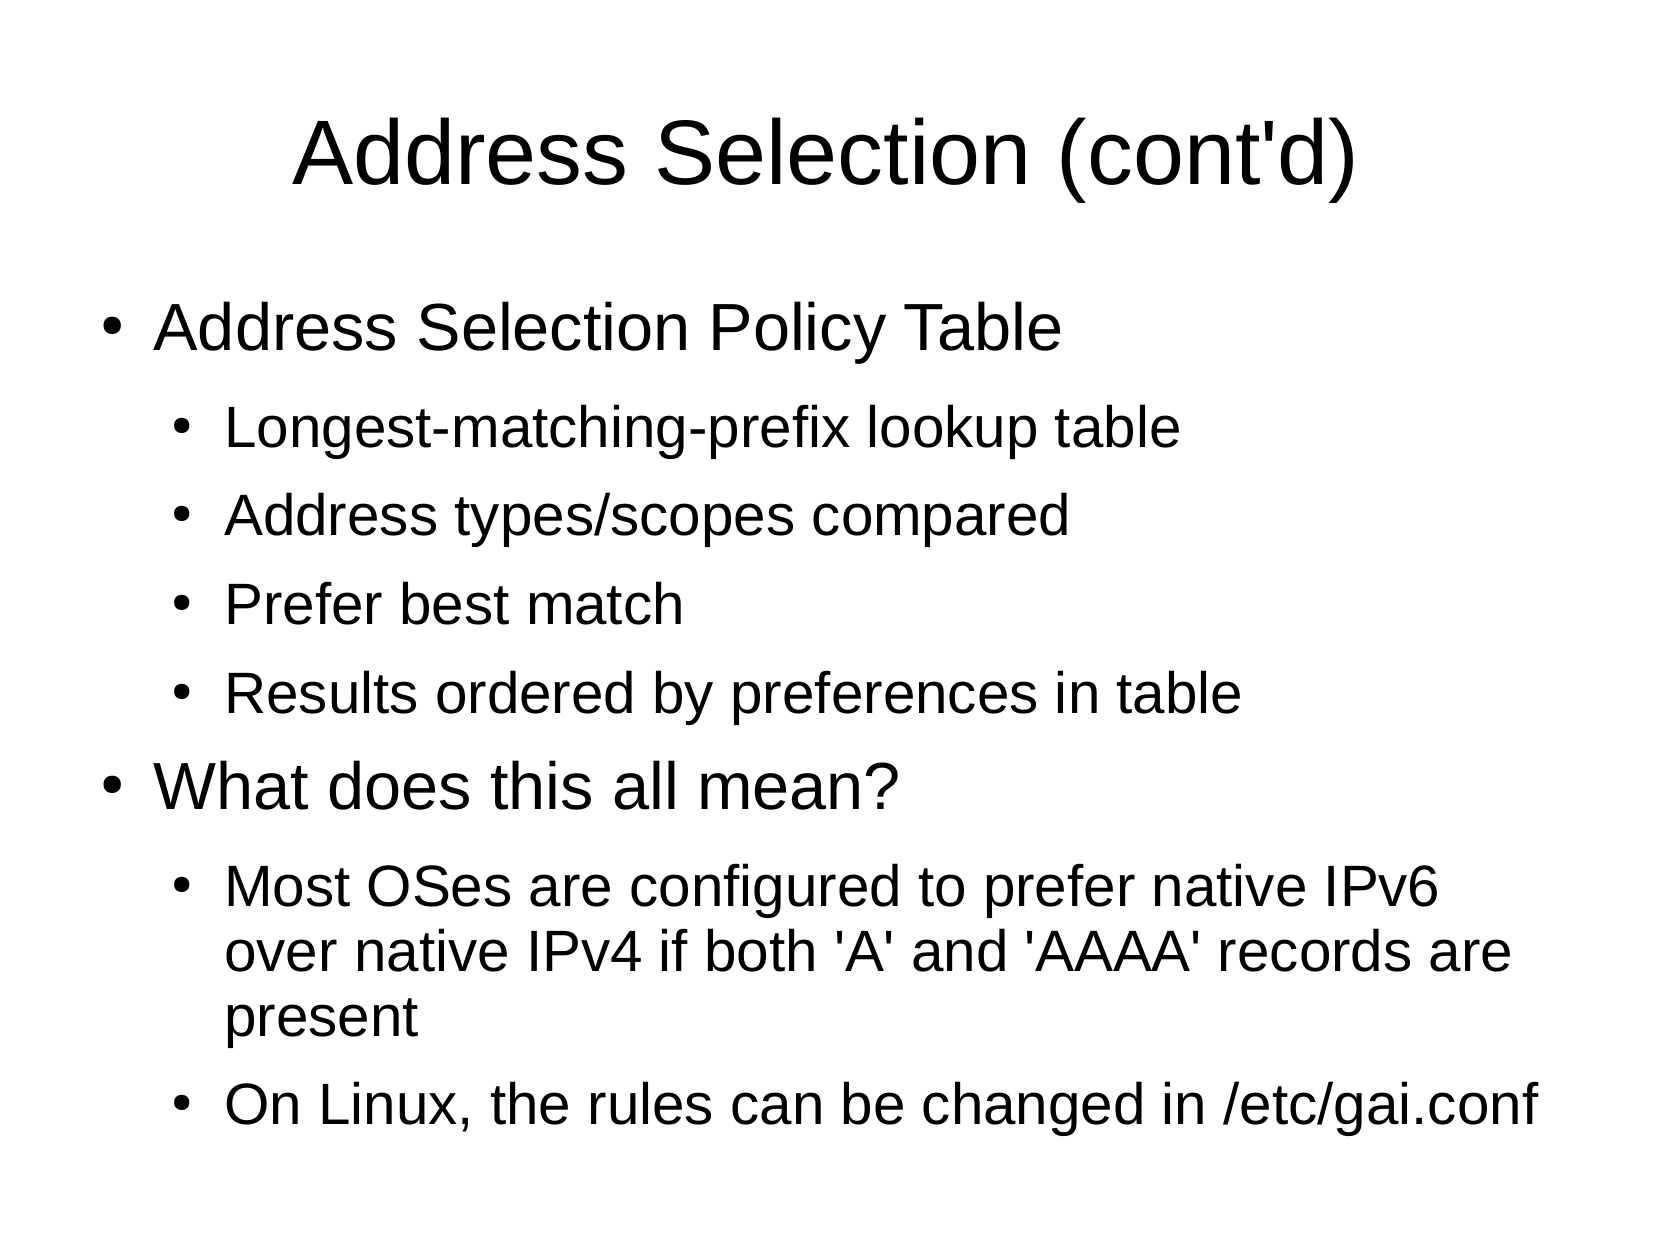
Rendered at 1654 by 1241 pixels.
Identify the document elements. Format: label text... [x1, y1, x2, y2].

title Address Selection (cont'd) [82, 56, 1571, 250]
list Address Selection Policy Table Longest-matching-prefix lookup table Address types/scopes compared Prefer best match Results ordered by preferences in table What does this all mean? Most OSes are configured to prefer native IPv6 over native IPv4 if both 'A' and 'AAAA' records are present On Linux, the rules can be changed in /etc/gai.conf [82, 290, 1571, 1138]
